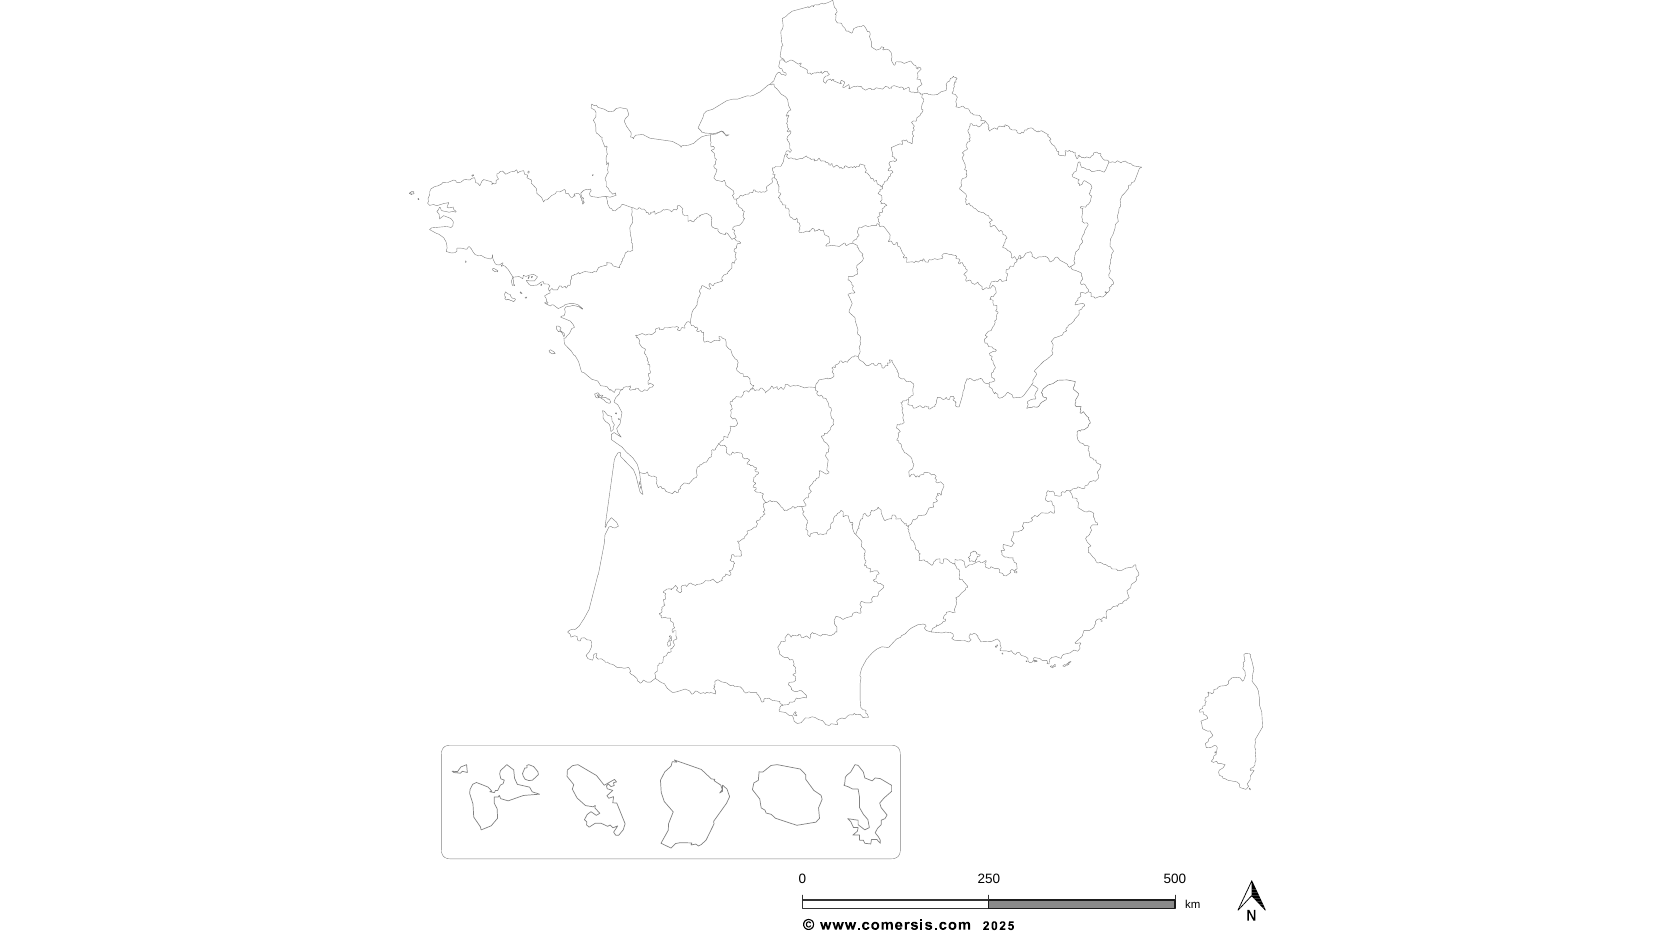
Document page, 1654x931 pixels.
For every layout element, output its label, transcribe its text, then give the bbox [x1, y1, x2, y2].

text_box [803, 918, 815, 931]
text_box [1237, 880, 1266, 911]
text_box [983, 921, 989, 930]
text_box [904, 921, 910, 930]
text_box 250 [977, 871, 1002, 888]
text_box [820, 922, 857, 930]
text_box [948, 921, 957, 930]
text_box [505, 294, 514, 301]
text_box [1201, 654, 1262, 788]
text_box 0 [798, 871, 807, 888]
text_box 500 [1163, 871, 1188, 888]
text_box [939, 921, 947, 930]
text_box km [1185, 897, 1201, 912]
text_box [881, 921, 893, 930]
text_box [989, 901, 1174, 908]
text_box [999, 921, 1006, 930]
text_box [991, 921, 998, 931]
text_box [803, 901, 988, 908]
text_box [862, 921, 870, 930]
text_box [604, 413, 613, 430]
text_box [895, 921, 903, 930]
text_box [910, 921, 918, 930]
text_box [1247, 909, 1256, 921]
text_box [1008, 921, 1014, 931]
text_box [427, 0, 1142, 726]
text_box [958, 921, 971, 930]
text_box [871, 921, 880, 930]
text_box [924, 921, 933, 930]
text_box [442, 746, 900, 858]
